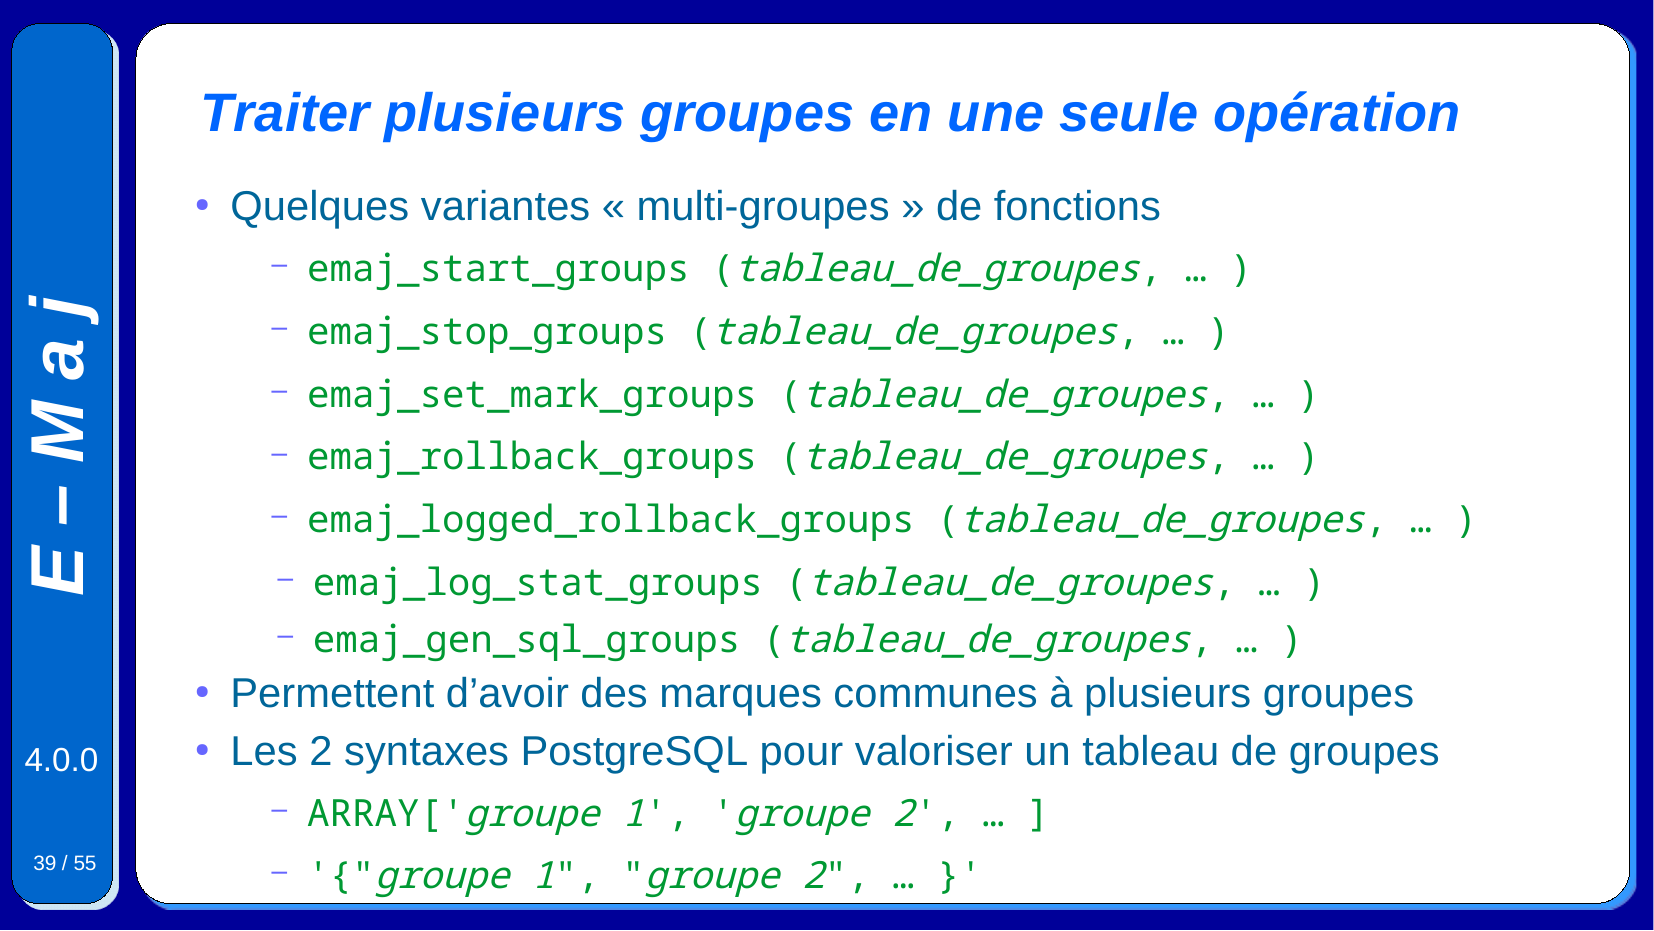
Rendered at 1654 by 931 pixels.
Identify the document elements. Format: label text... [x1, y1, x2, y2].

list Quelques variantes « multi-groupes » de fonctions emaj_start_groups (tableau_de_groupes, … ) emaj_stop_groups (tableau_de_groupes, … ) emaj_set_mark_groups (tableau_de_groupes, … ) emaj_rollback_groups (tableau_de_groupes, … ) emaj_logged_rollback_groups (tableau_de_groupes, … ) emaj_log_stat_groups (tableau_de_groupes, … ) emaj_gen_sql_groups (tableau_de_groupes, … ) Permettent d’avoir des marques communes à plusieurs groupes Les 2 syntaxes PostgreSQL pour valoriser un tableau de groupes ARRAY['groupe 1', 'groupe 2', … ] '{"groupe 1", "groupe 2", … }' [177, 183, 1587, 882]
title Traiter plusieurs groupes en une seule opération [200, 34, 1575, 183]
